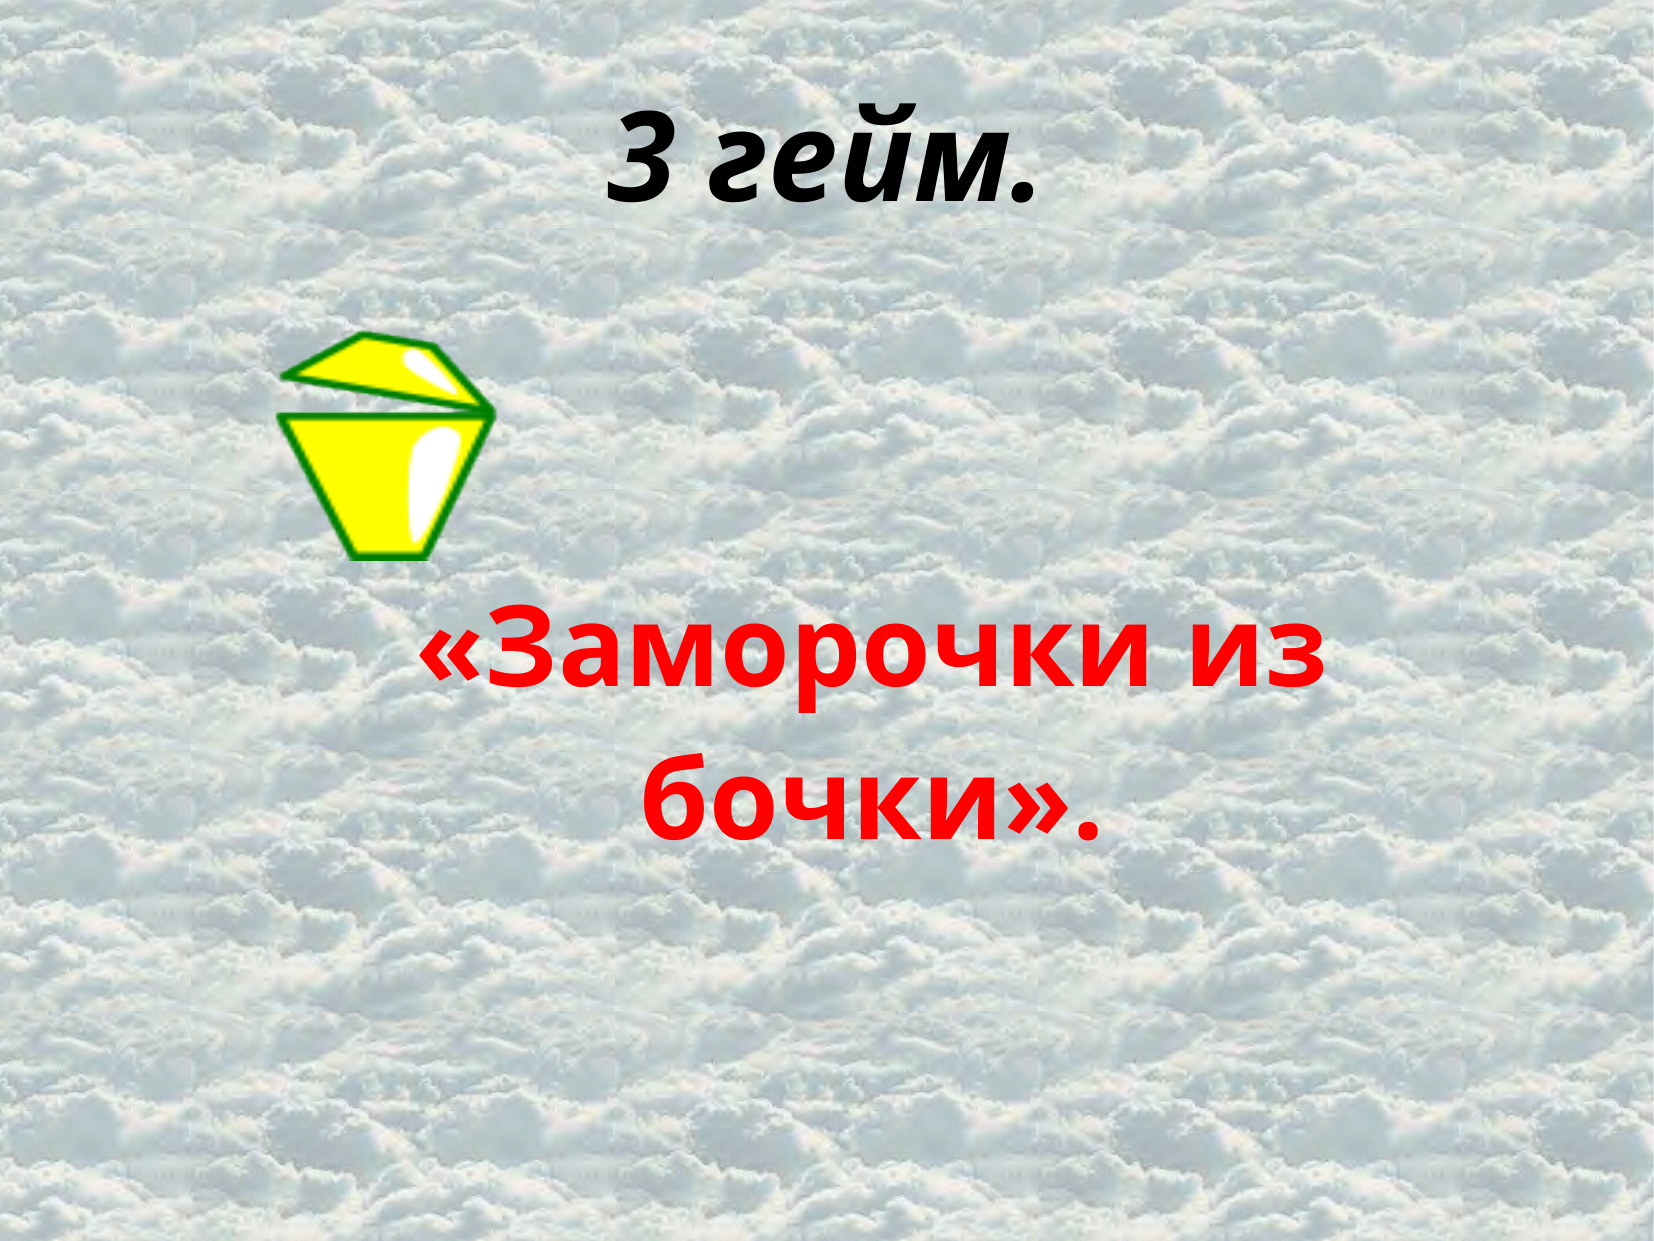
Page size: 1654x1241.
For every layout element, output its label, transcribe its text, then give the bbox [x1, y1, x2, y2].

subtitle «Заморочки из бочки». [177, 252, 1568, 1034]
picture [0, 0, 1654, 1241]
title 3 гейм. [82, 56, 1571, 250]
